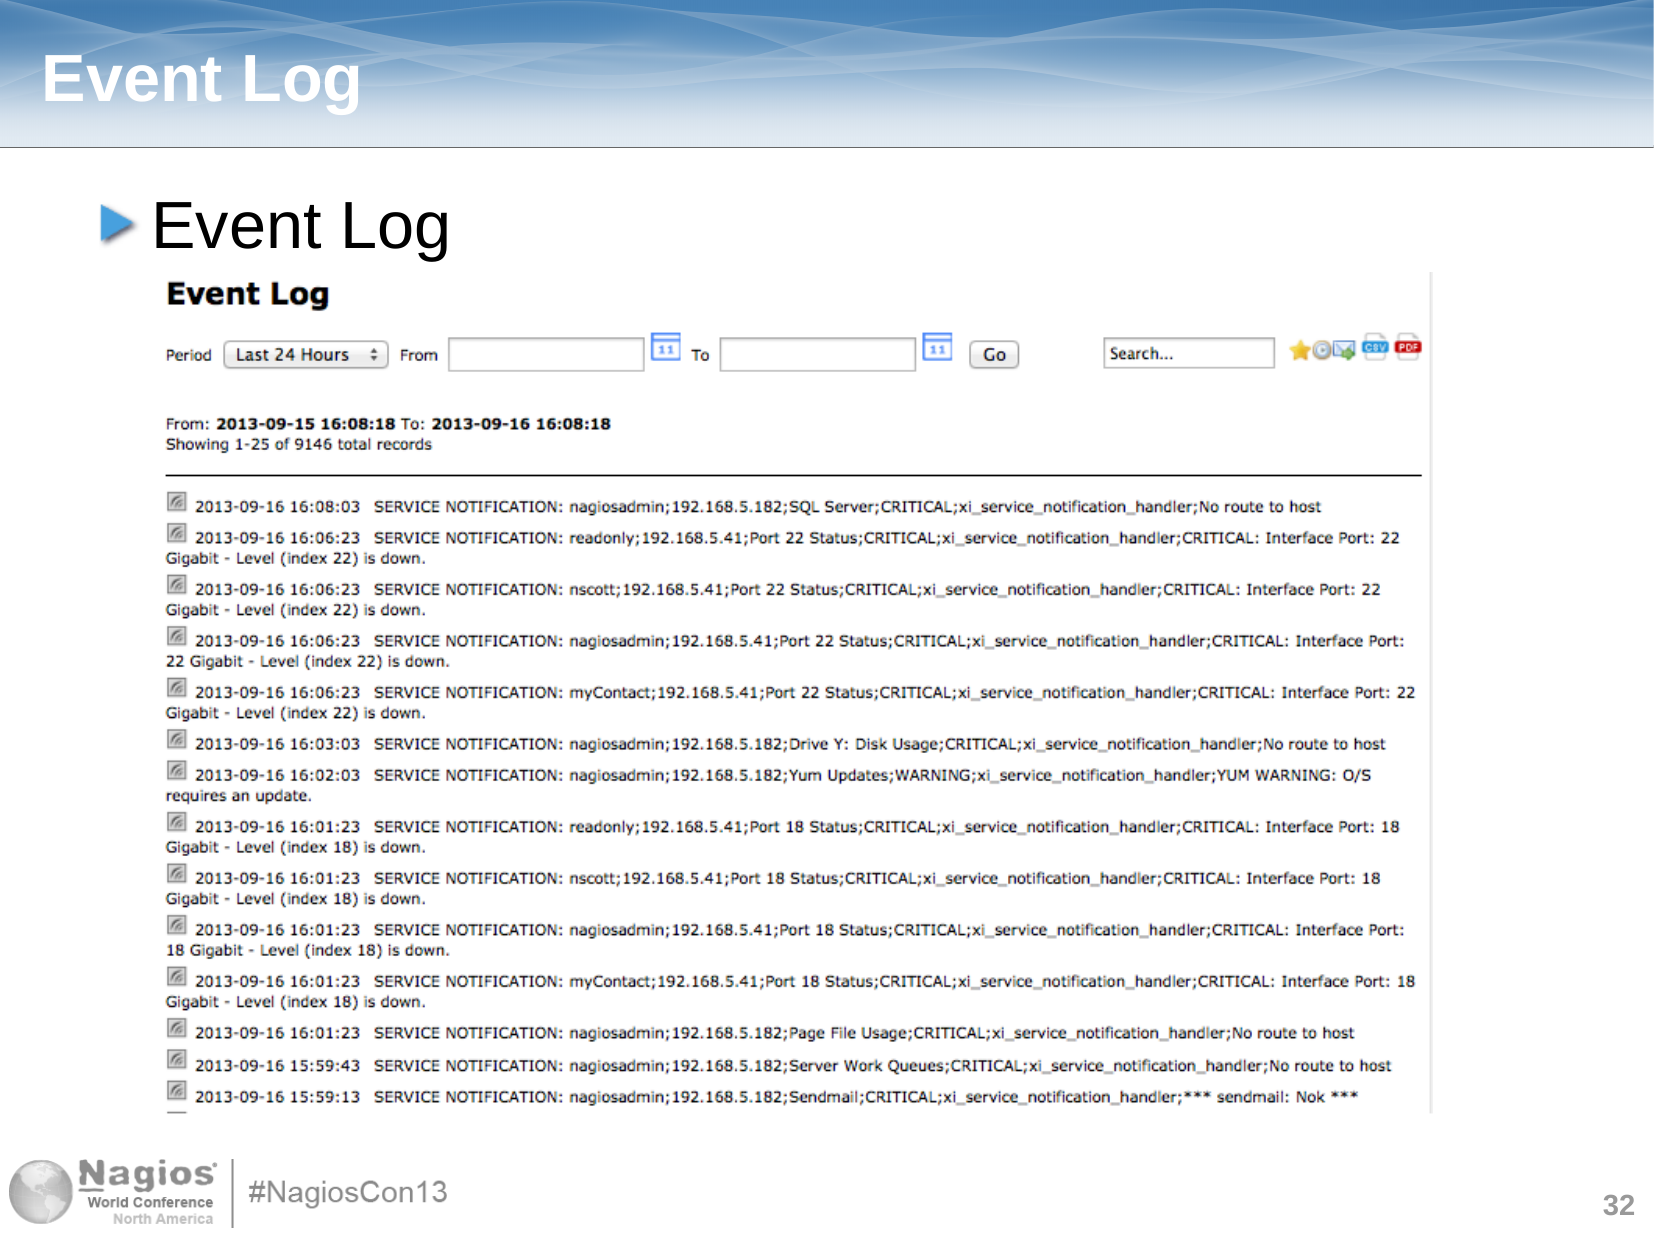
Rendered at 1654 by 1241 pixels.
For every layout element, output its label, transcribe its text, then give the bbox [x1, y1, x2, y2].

picture [155, 272, 1433, 1148]
picture [0, 0, 1654, 147]
list Event Log [80, 188, 1569, 361]
picture [9, 1159, 453, 1228]
title Event Log [41, 29, 1248, 127]
